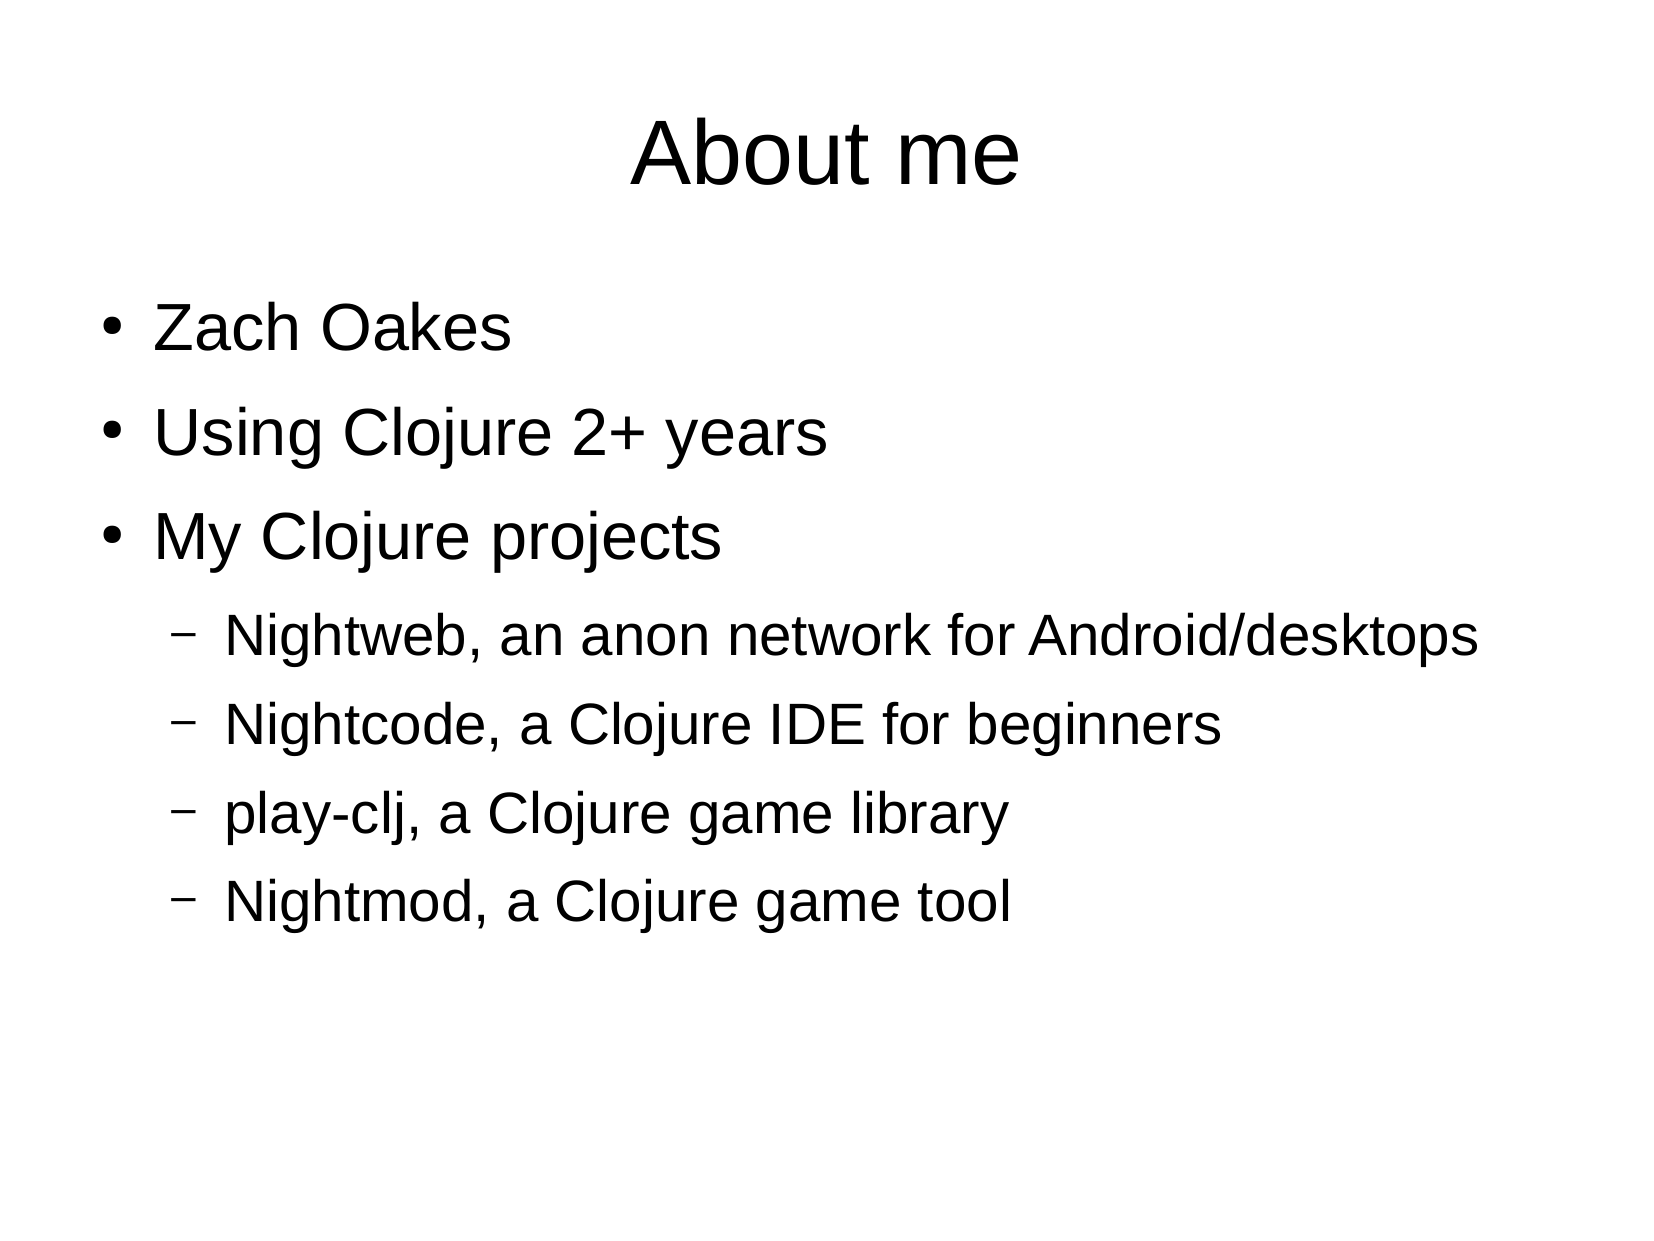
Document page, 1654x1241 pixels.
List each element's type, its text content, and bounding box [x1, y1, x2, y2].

title About me [82, 49, 1571, 257]
list Zach Oakes Using Clojure 2+ years My Clojure projects Nightweb, an anon network for Android/desktops Nightcode, a Clojure IDE for beginners play-clj, a Clojure game library Nightmod, a Clojure game tool [82, 290, 1571, 1010]
